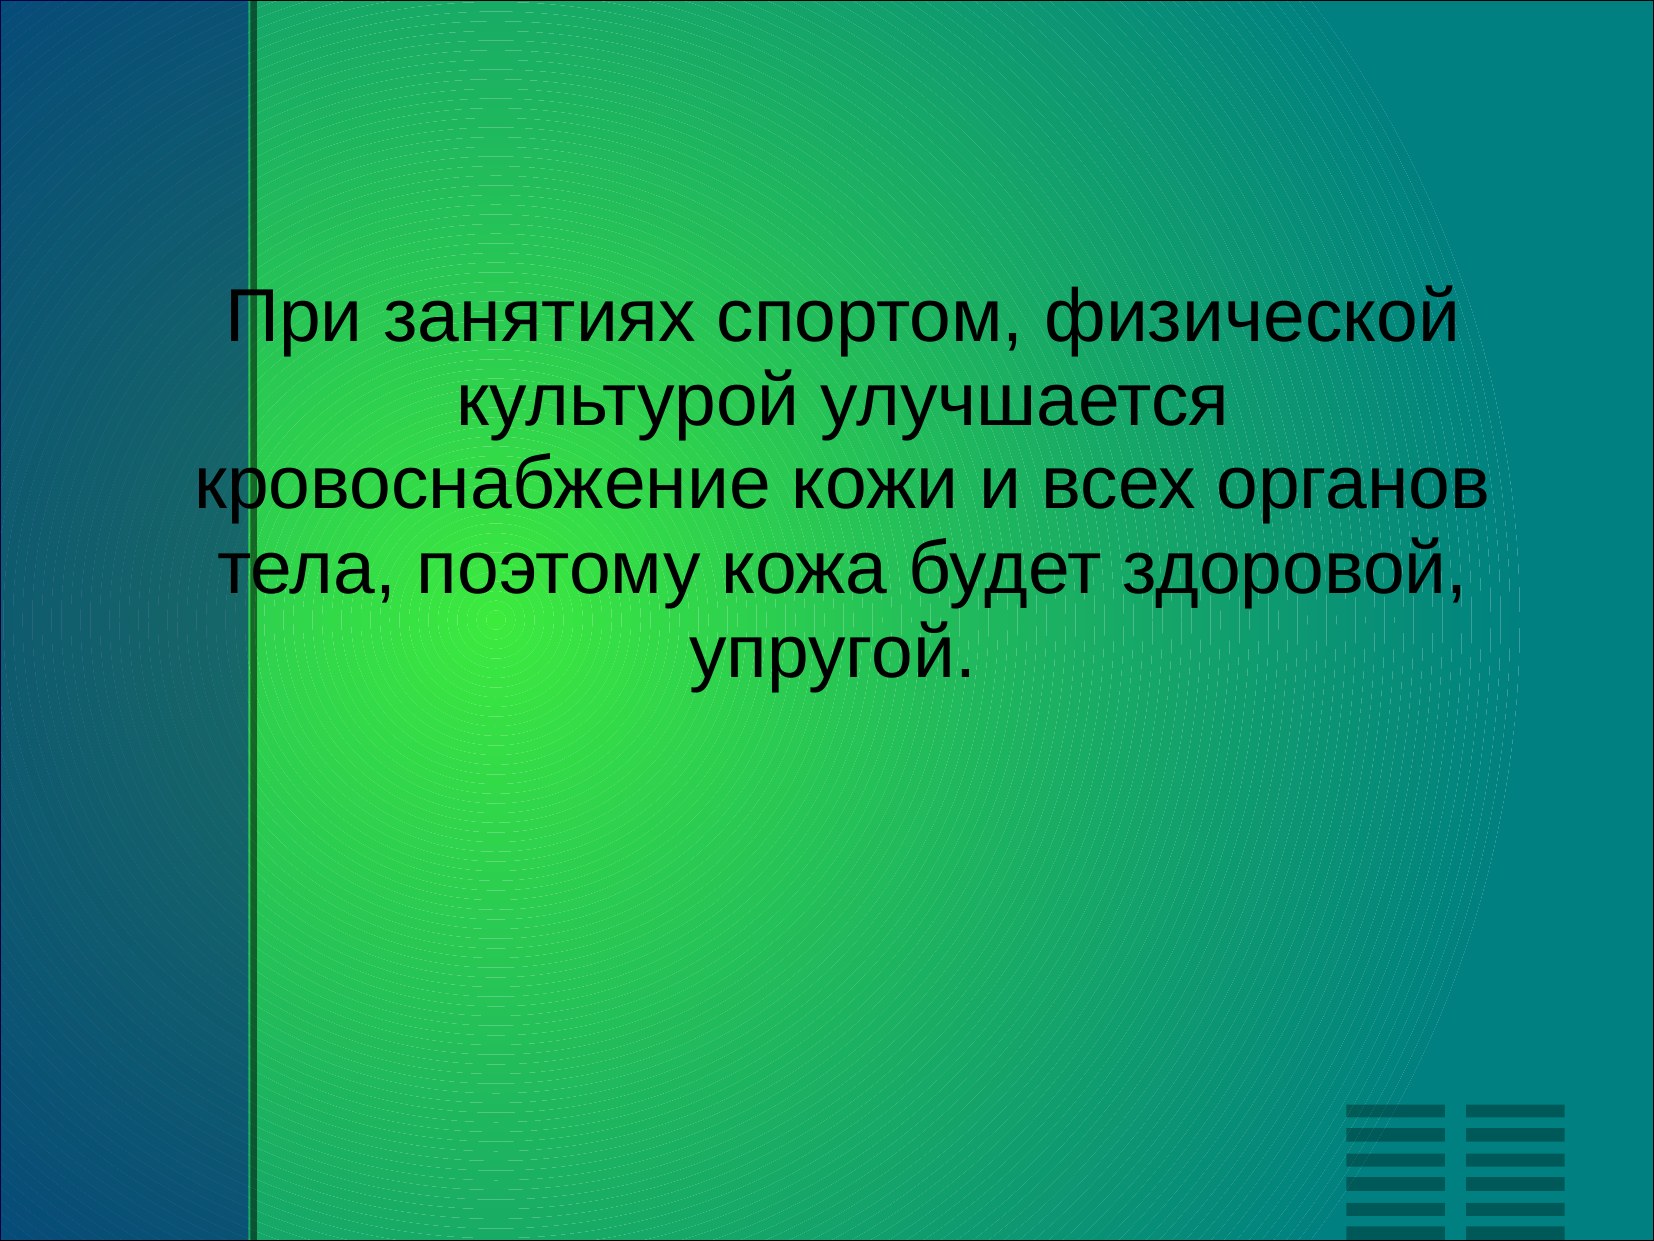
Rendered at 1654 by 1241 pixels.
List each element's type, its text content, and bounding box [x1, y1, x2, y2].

text_box При занятиях спортом, физической культурой улучшается кровоснабжение кожи и всех органов тела, поэтому кожа будет здоровой, упругой. [147, 265, 1539, 1034]
